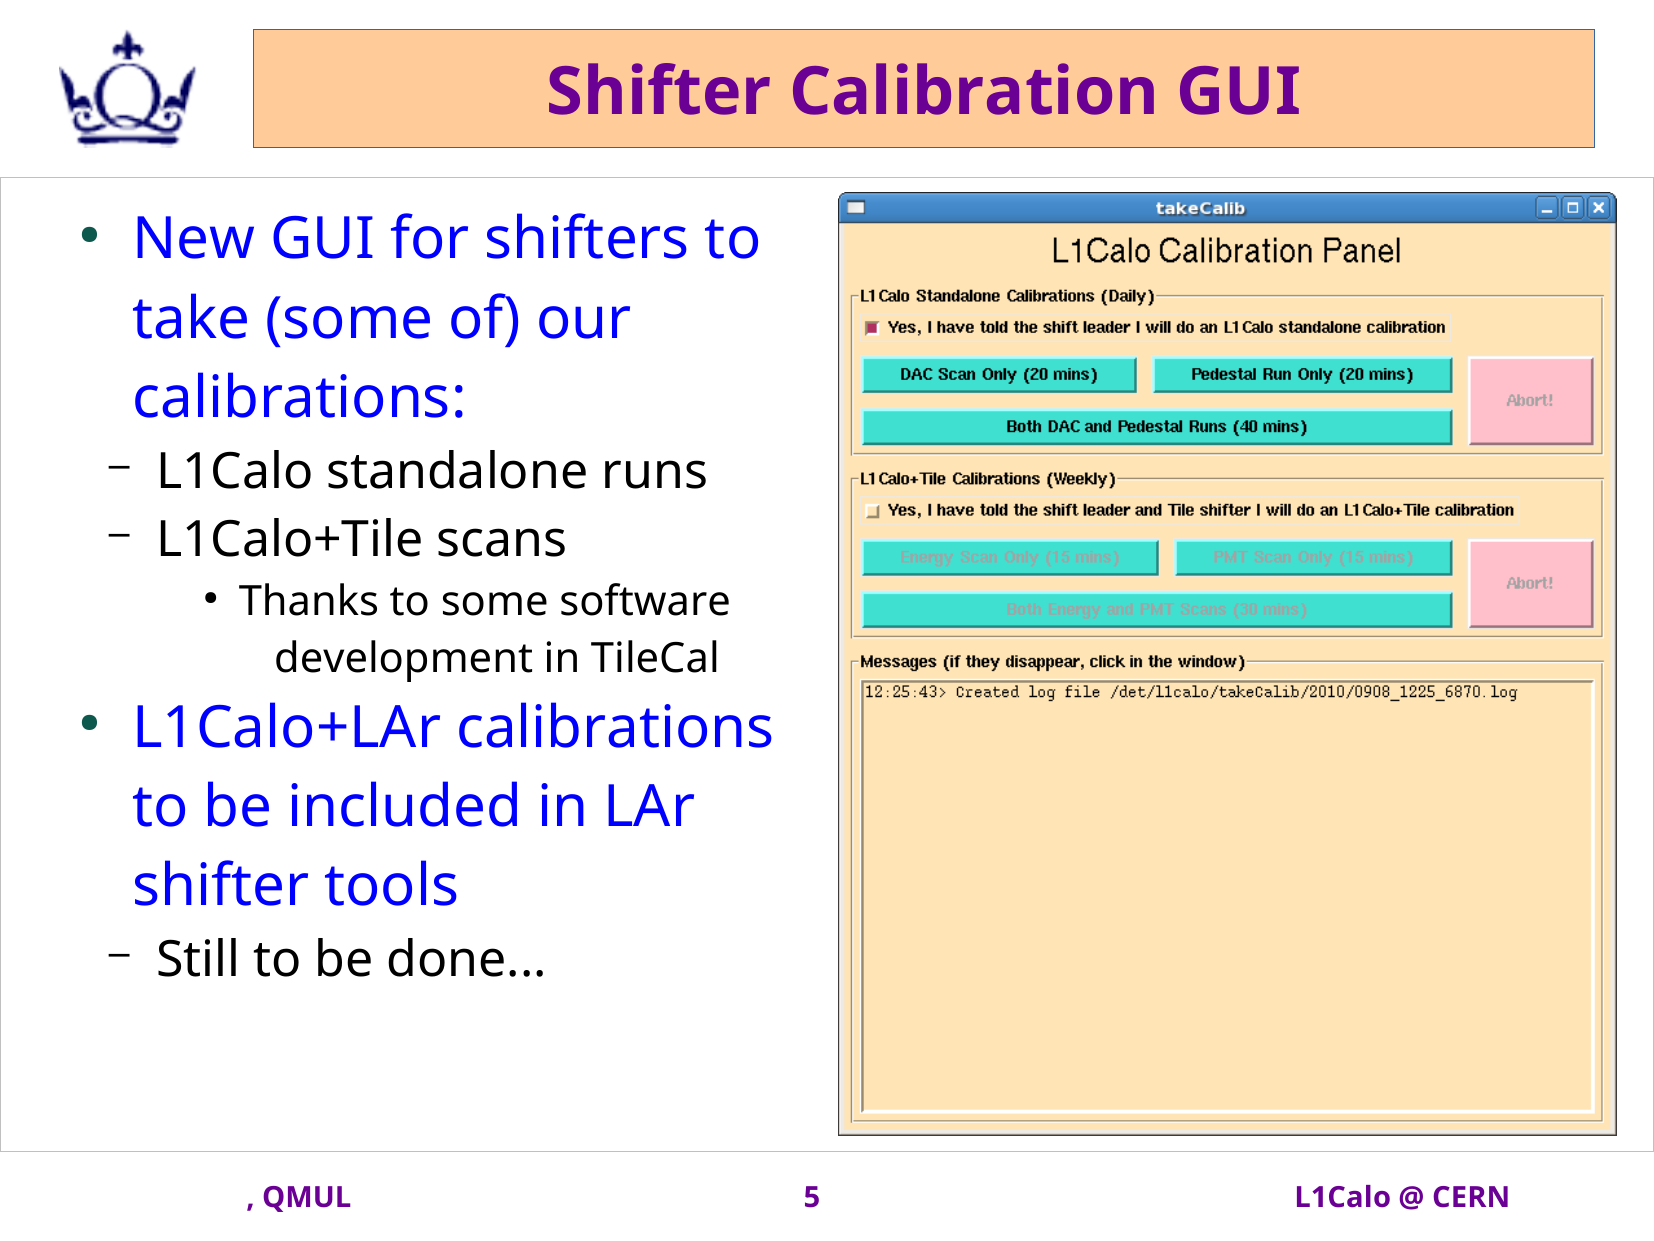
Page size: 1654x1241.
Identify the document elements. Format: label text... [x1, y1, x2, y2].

list New GUI for shifters to take (some of) our calibrations: L1Calo standalone runs L1Calo+Tile scans Thanks to some software development in TileCal L1Calo+LAr calibrations to be included in LAr shifter tools Still to be done... [61, 196, 805, 1117]
title Shifter Calibration GUI [253, 29, 1595, 148]
picture [59, 29, 200, 148]
picture [838, 192, 1617, 1136]
